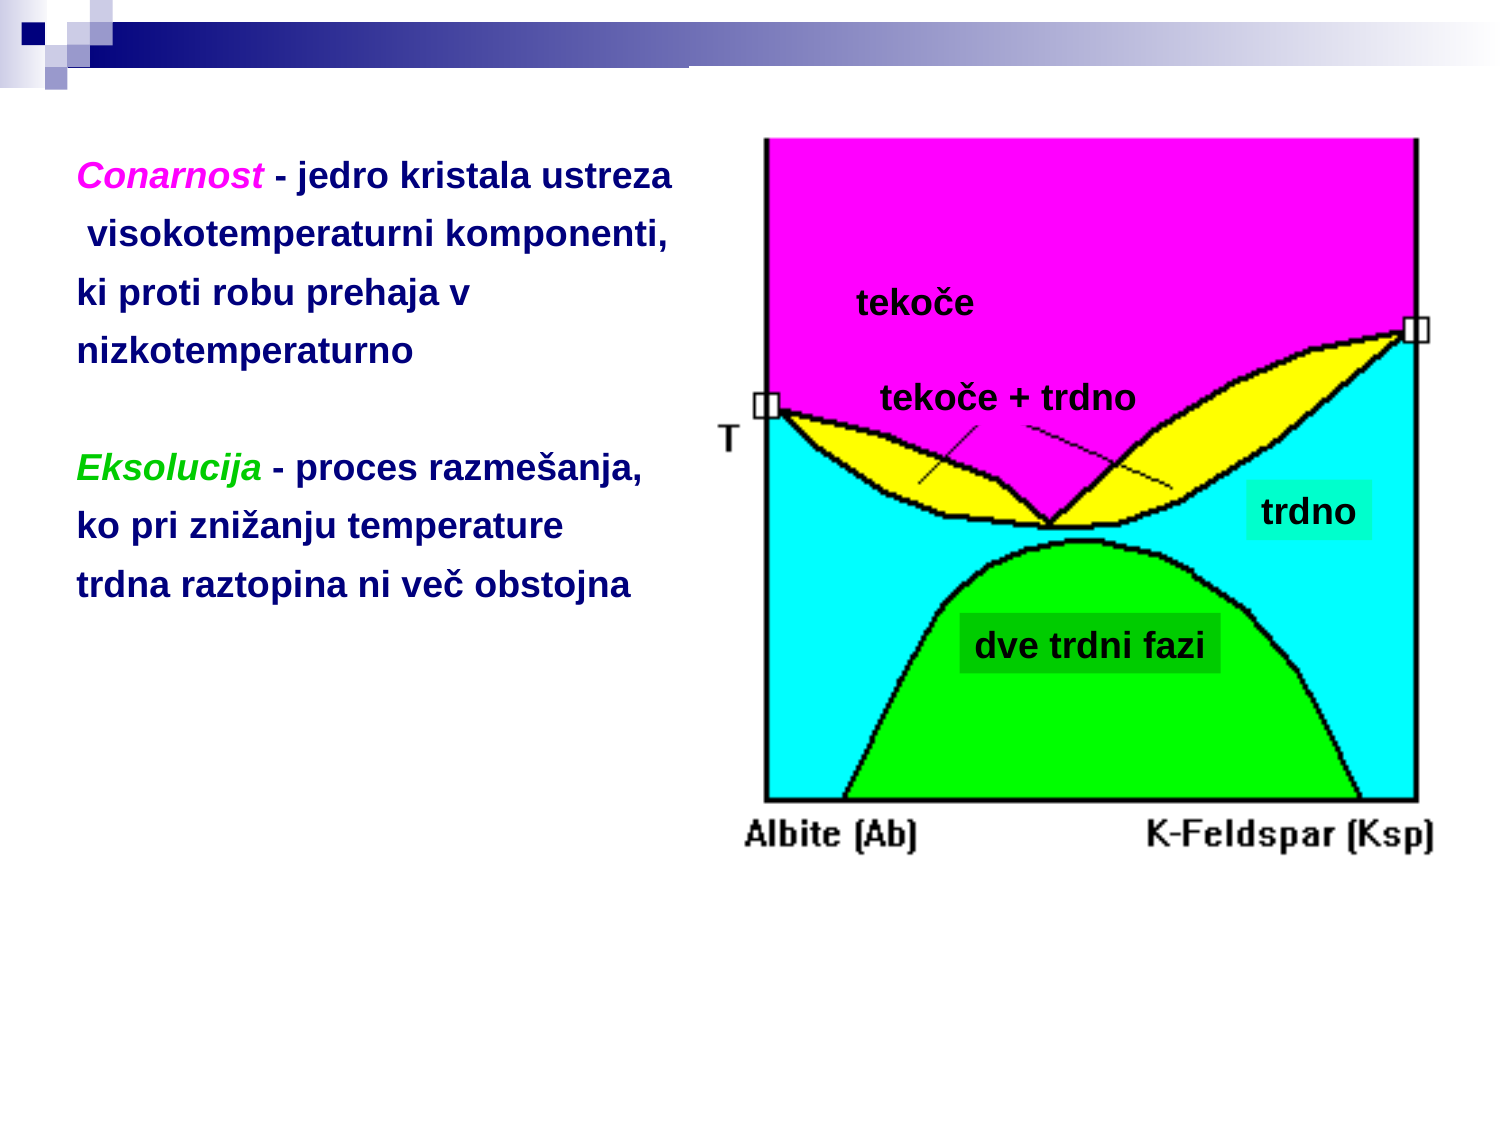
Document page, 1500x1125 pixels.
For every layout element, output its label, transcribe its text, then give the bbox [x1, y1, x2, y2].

text_box tekoče [841, 270, 1001, 331]
picture [689, 66, 1500, 1012]
text_box tekoče + trdno [865, 364, 1153, 426]
text_box dve trdni fazi [959, 612, 1221, 674]
text_box trdno [1246, 479, 1373, 541]
text_box Conarnost - jedro kristala ustreza visokotemperaturni komponenti, ki proti robu prehaja v nizkotemperaturno Eksolucija - proces razmešanja, ko pri znižanju temperature trdna raztopina ni več obstojna [61, 129, 694, 613]
